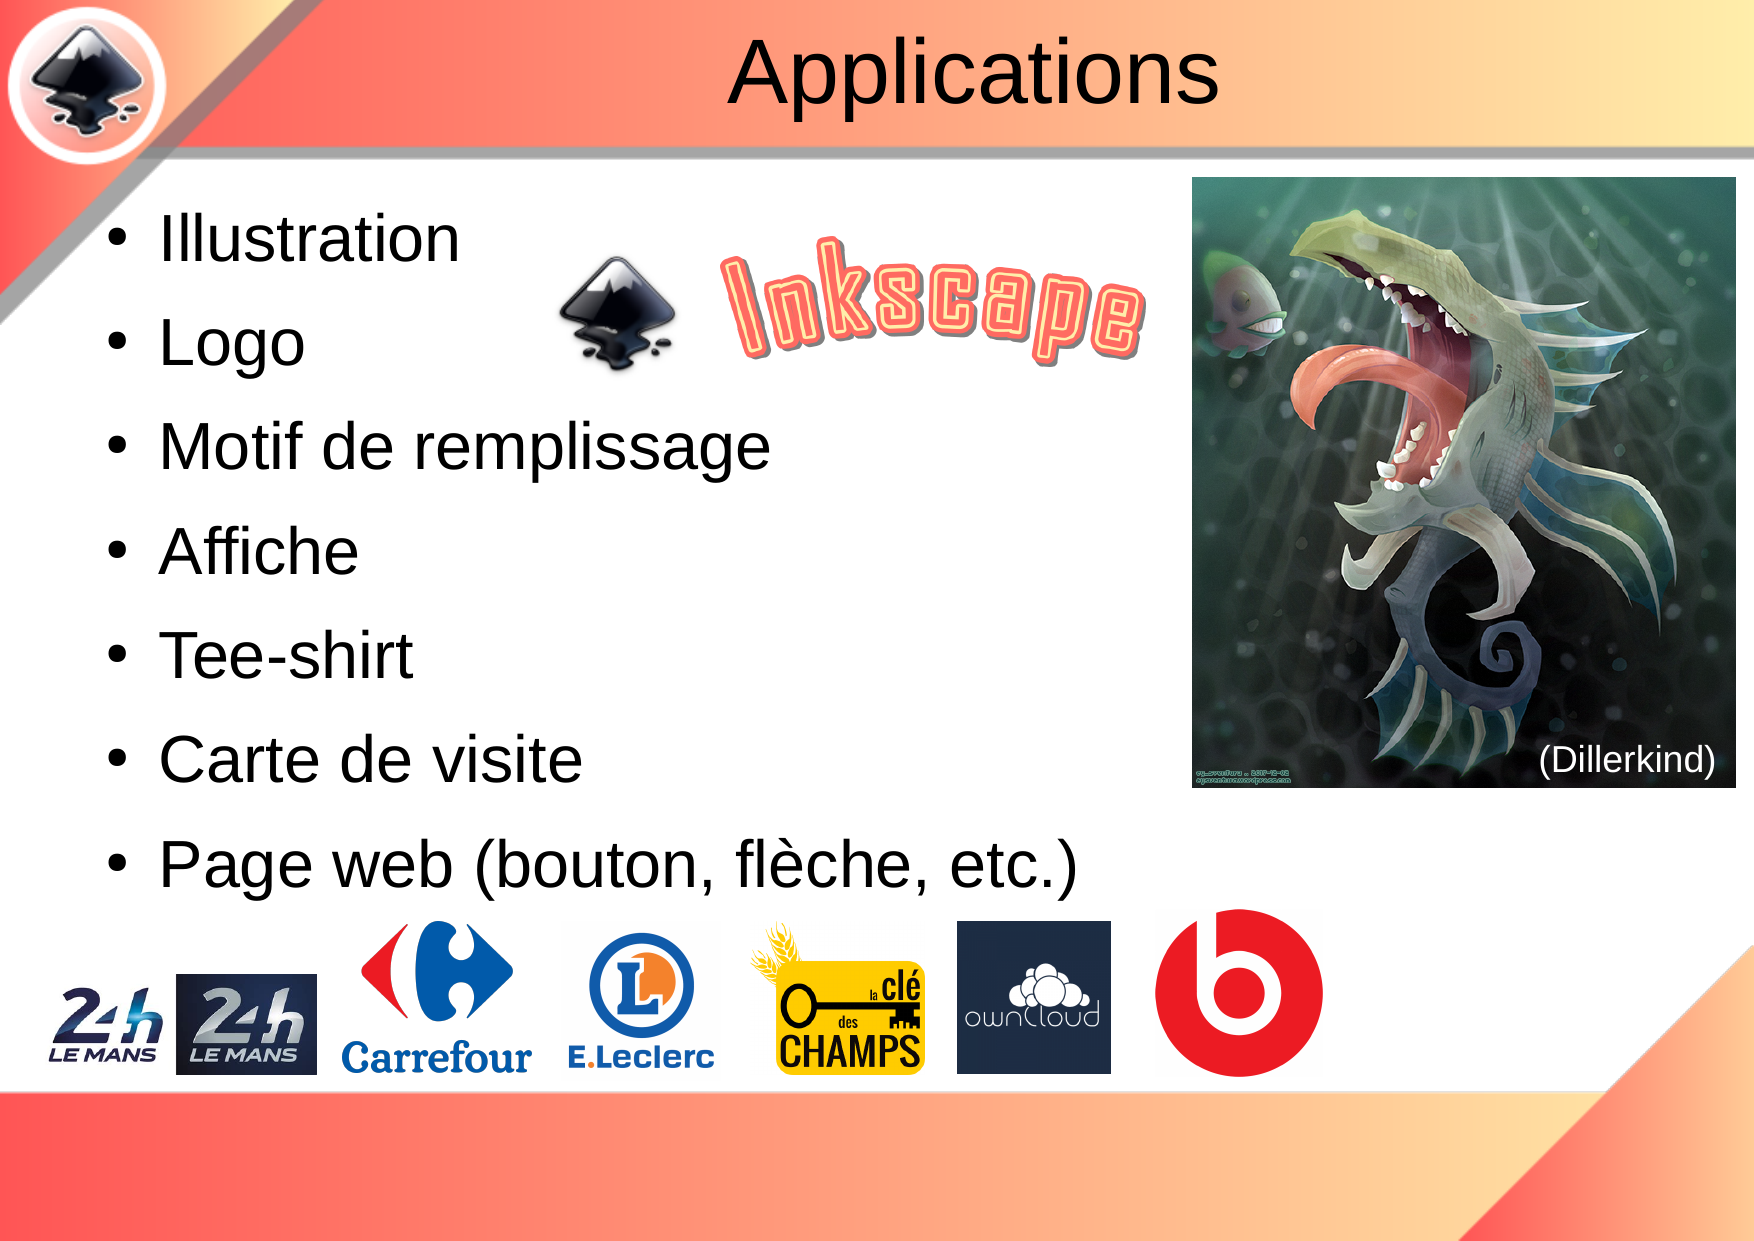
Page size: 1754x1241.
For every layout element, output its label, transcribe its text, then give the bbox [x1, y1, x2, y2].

title Applications [283, 19, 1667, 125]
picture [0, 0, 1754, 788]
picture [0, 909, 1754, 1241]
list Illustration Logo Motif de remplissage Affiche Tee-shirt Carte de visite Page web (bouton, flèche, etc.) [87, 200, 1667, 1052]
picture [720, 236, 1146, 367]
picture [549, 247, 686, 383]
text_box (Dillerkind) [1523, 730, 1736, 788]
